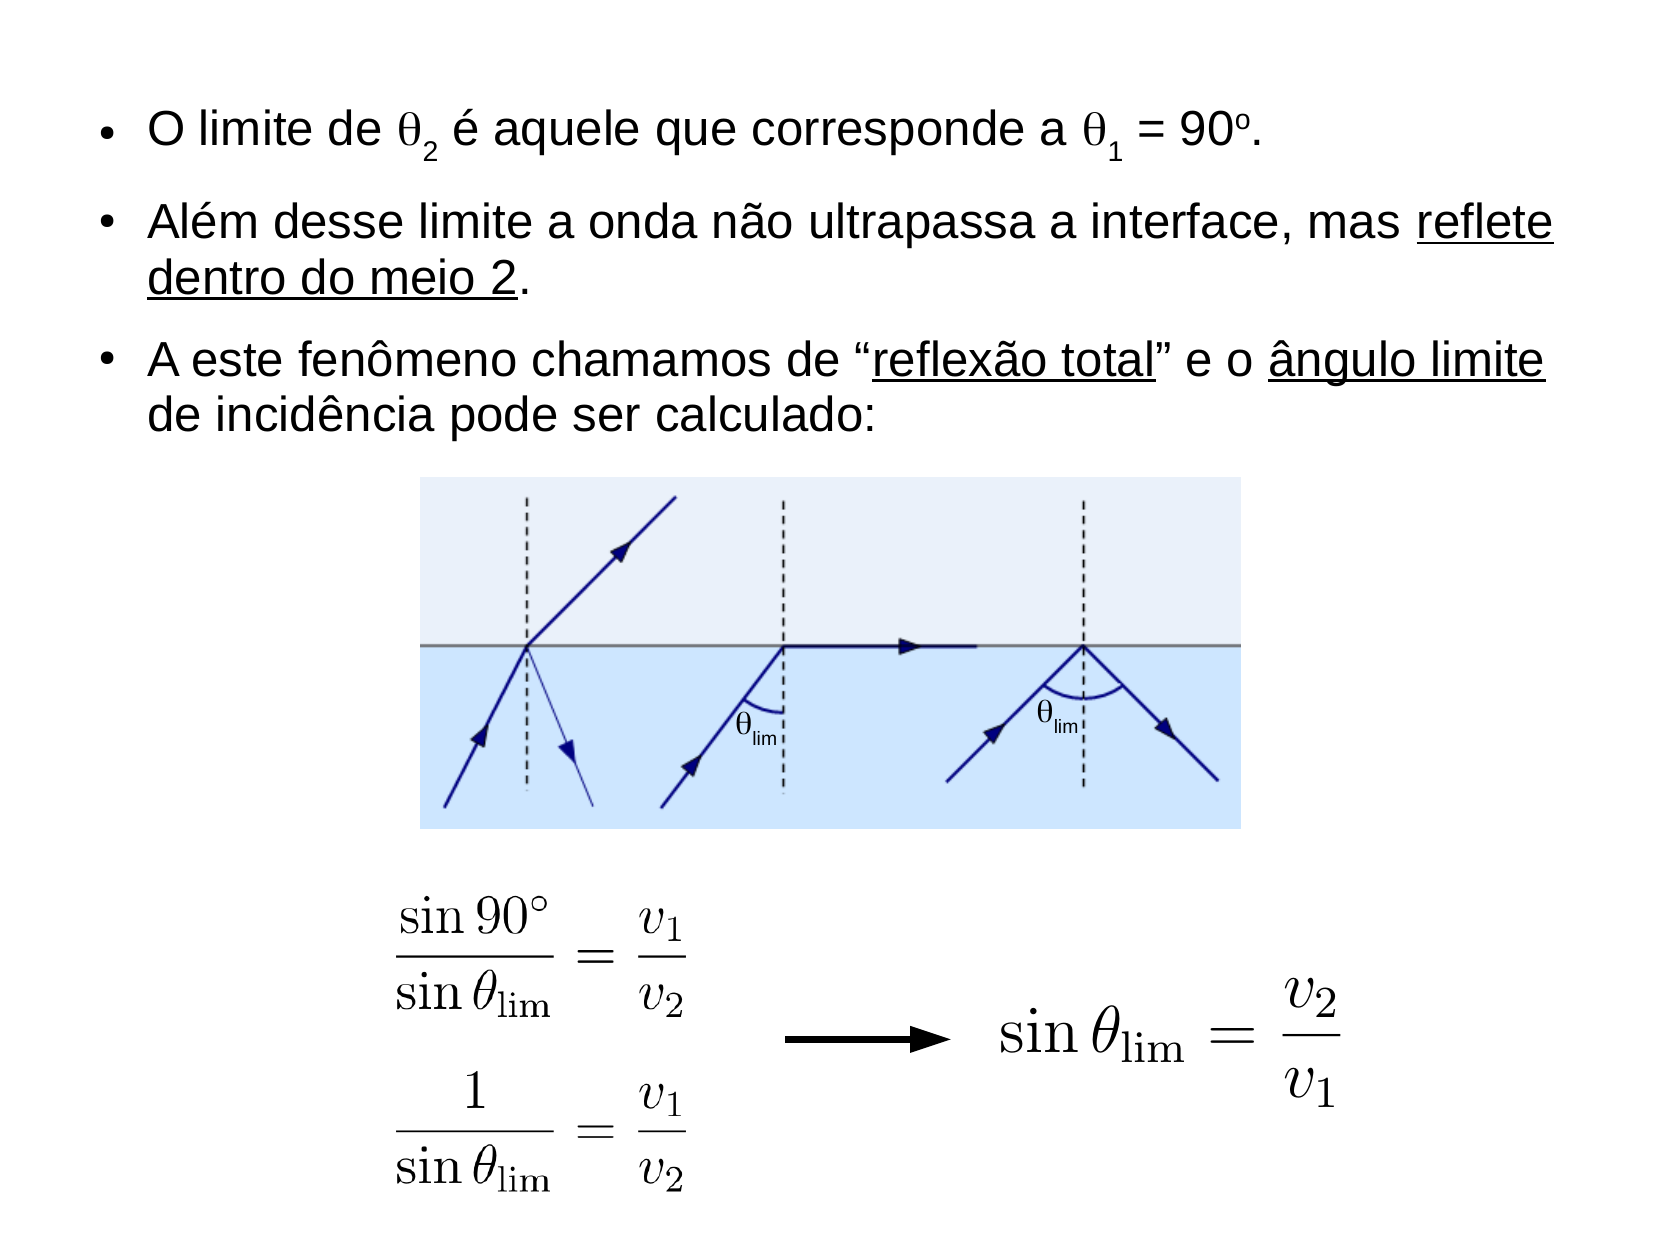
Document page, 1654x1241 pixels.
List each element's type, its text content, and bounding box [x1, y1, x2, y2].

list O limite de q2 é aquele que corresponde a q1 = 90o. Além desse limite a onda não ultrapassa a interface, mas reflete dentro do meio 2. A este fenômeno chamamos de “reflexão total” e o ângulo limite de incidência pode ser calculado: [82, 101, 1571, 445]
text_box qlim [720, 696, 792, 761]
picture [420, 477, 1241, 829]
picture [366, 873, 710, 1217]
text_box qlim [1021, 685, 1094, 749]
picture [986, 938, 1359, 1131]
